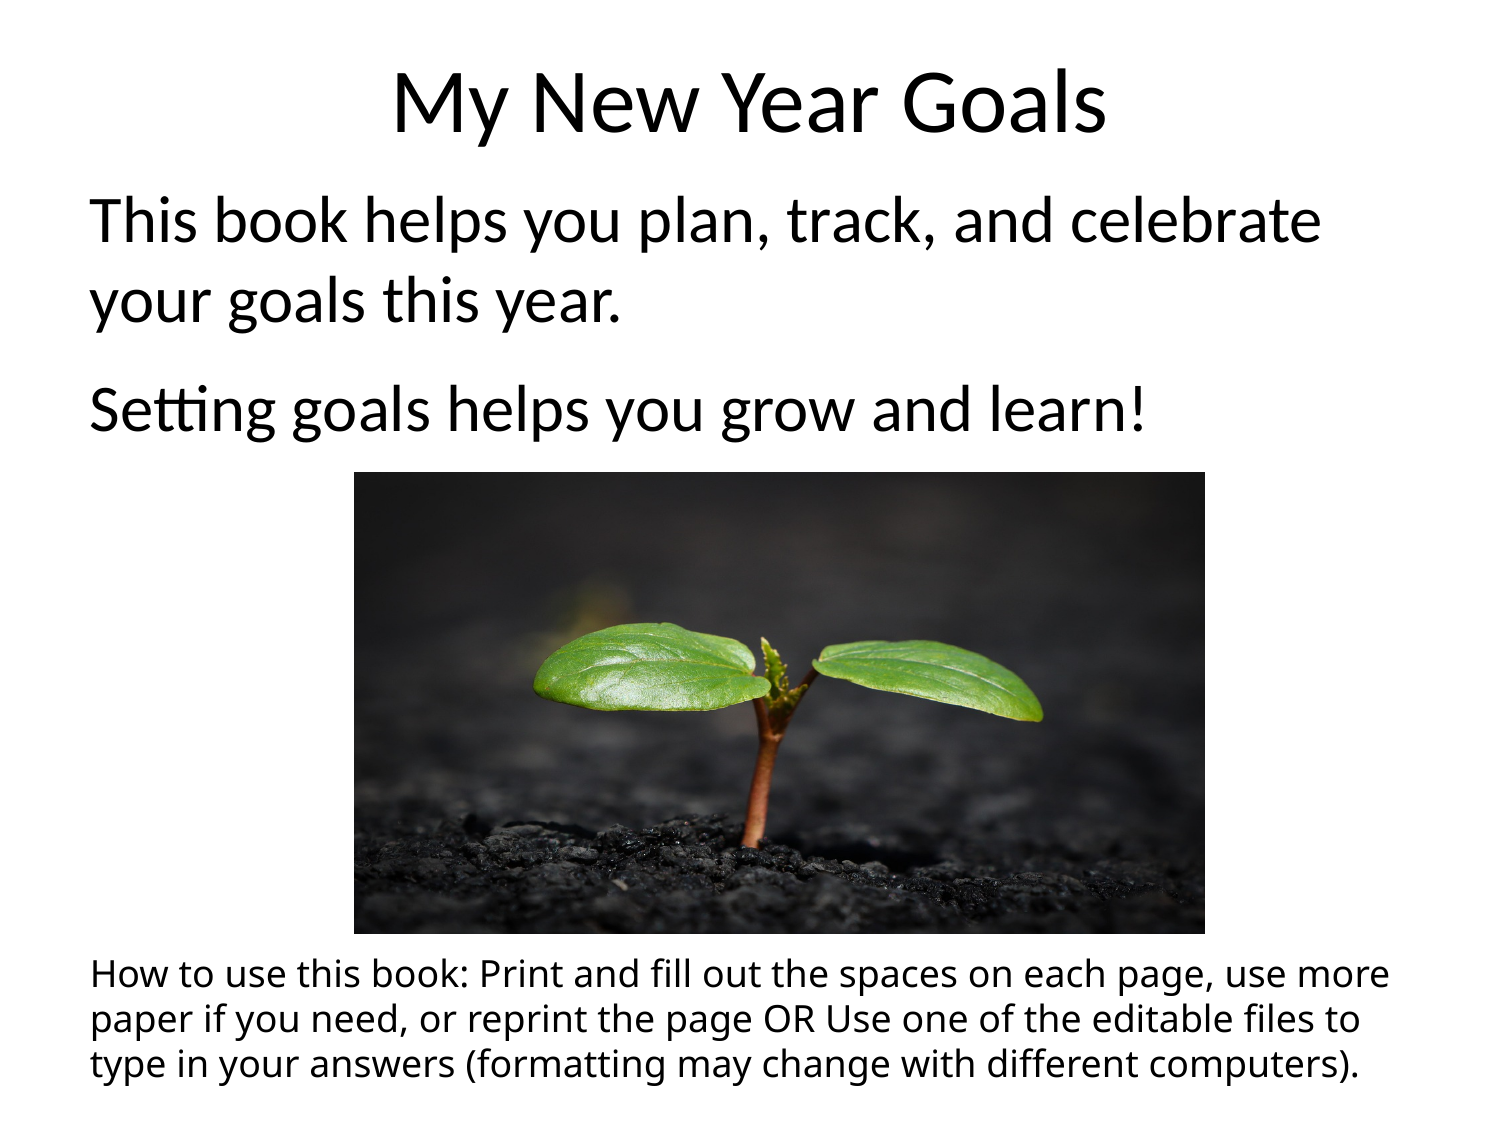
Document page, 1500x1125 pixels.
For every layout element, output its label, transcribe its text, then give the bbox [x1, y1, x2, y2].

list This book helps you plan, track, and celebrate your goals this year. Setting goals helps you grow and learn! How to use this book: Print and fill out the spaces on each page, use more paper if you need, or reprint the page OR Use one of the editable files to type in your answers (formatting may change with different computers). [75, 168, 1425, 1028]
title My New Year Goals [75, 33, 1425, 168]
picture [354, 472, 1205, 934]
